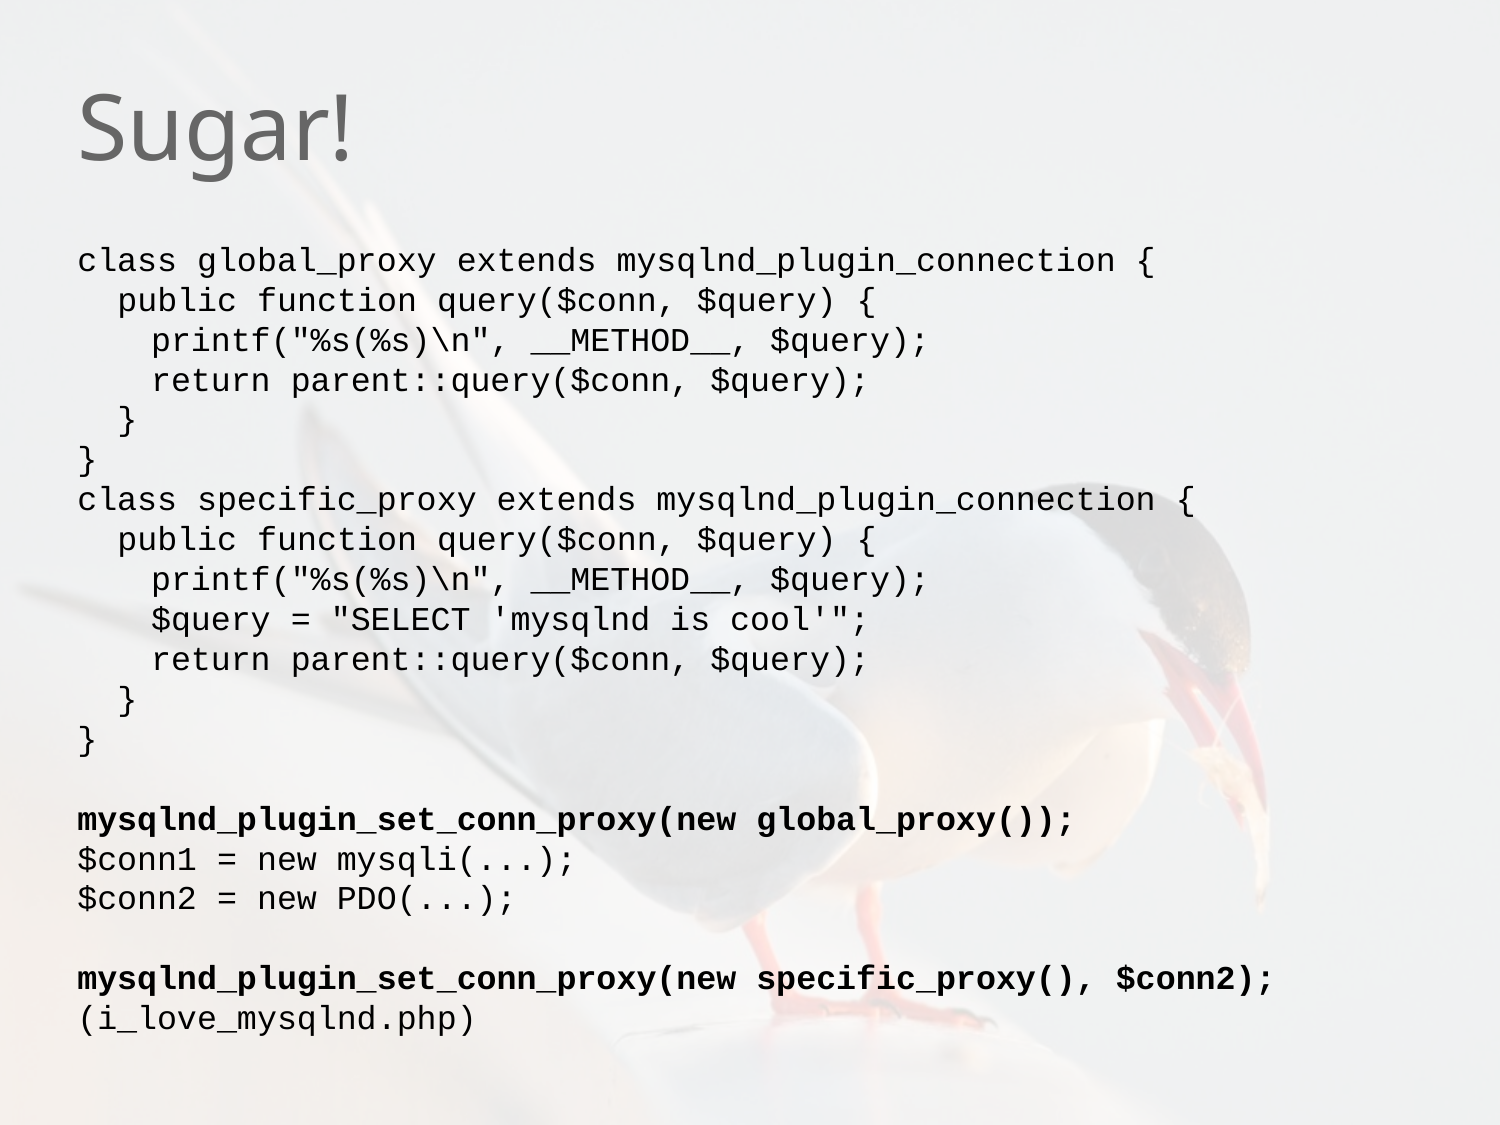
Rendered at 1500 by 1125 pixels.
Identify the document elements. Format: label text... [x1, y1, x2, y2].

title Sugar! [62, 37, 1438, 213]
text_box [0, 0, 1500, 1125]
text_box class global_proxy extends mysqlnd_plugin_connection { public function query($conn, $query) { printf("%s(%s)\n", __METHOD__, $query); return parent::query($conn, $query); } } class specific_proxy extends mysqlnd_plugin_connection { public function query($conn, $query) { printf("%s(%s)\n", __METHOD__, $query); $query = "SELECT 'mysqlnd is cool'"; return parent::query($conn, $query); } } mysqlnd_plugin_set_conn_proxy(new global_proxy()); $conn1 = new mysqli(...); $conn2 = new PDO(...); mysqlnd_plugin_set_conn_proxy(new specific_proxy(), $conn2); (i_love_mysqlnd.php) [62, 230, 1438, 1045]
